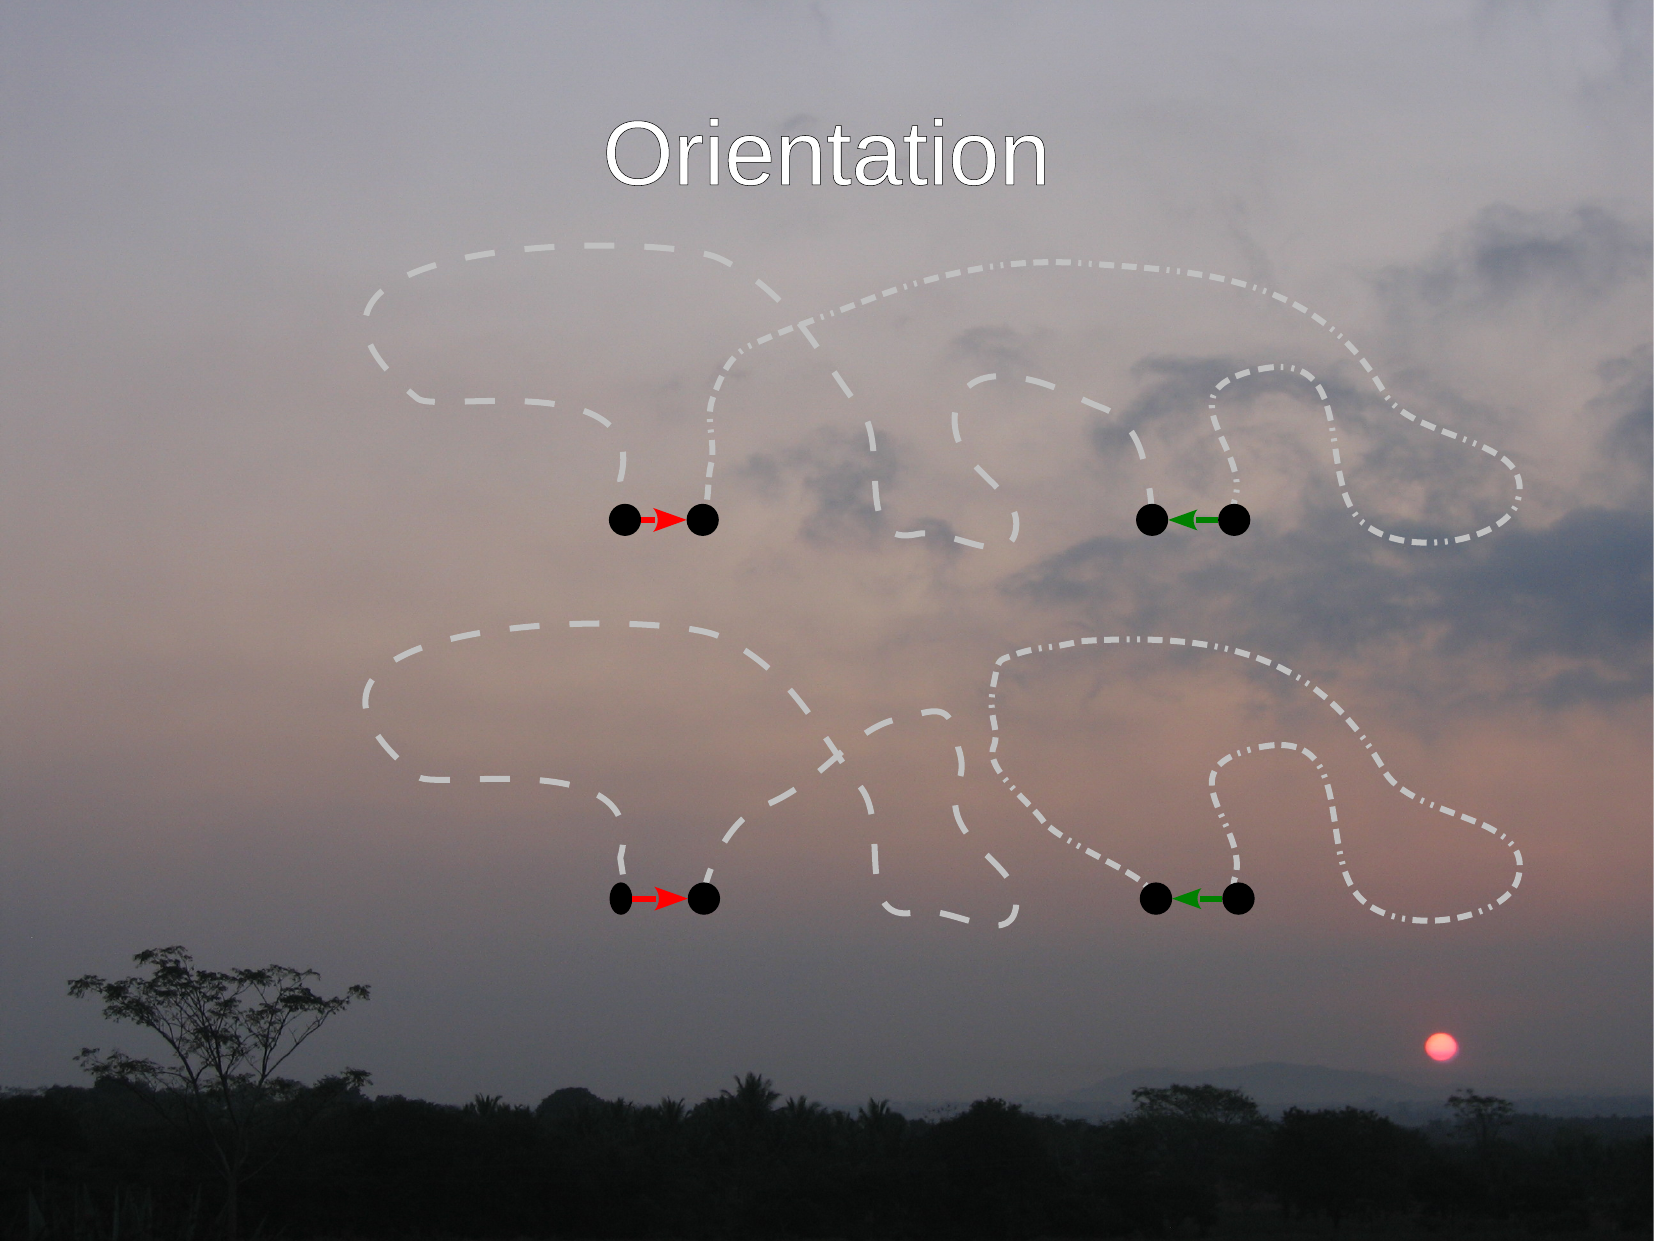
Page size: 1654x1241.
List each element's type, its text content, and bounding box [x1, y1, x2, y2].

text_box [1139, 882, 1173, 915]
text_box [686, 503, 719, 536]
text_box [609, 882, 633, 915]
text_box [687, 882, 721, 915]
text_box [1218, 503, 1251, 536]
text_box [1222, 882, 1255, 915]
text_box [1136, 503, 1169, 536]
text_box [608, 503, 641, 536]
picture [0, 0, 1654, 1241]
title Orientation [82, 49, 1571, 257]
